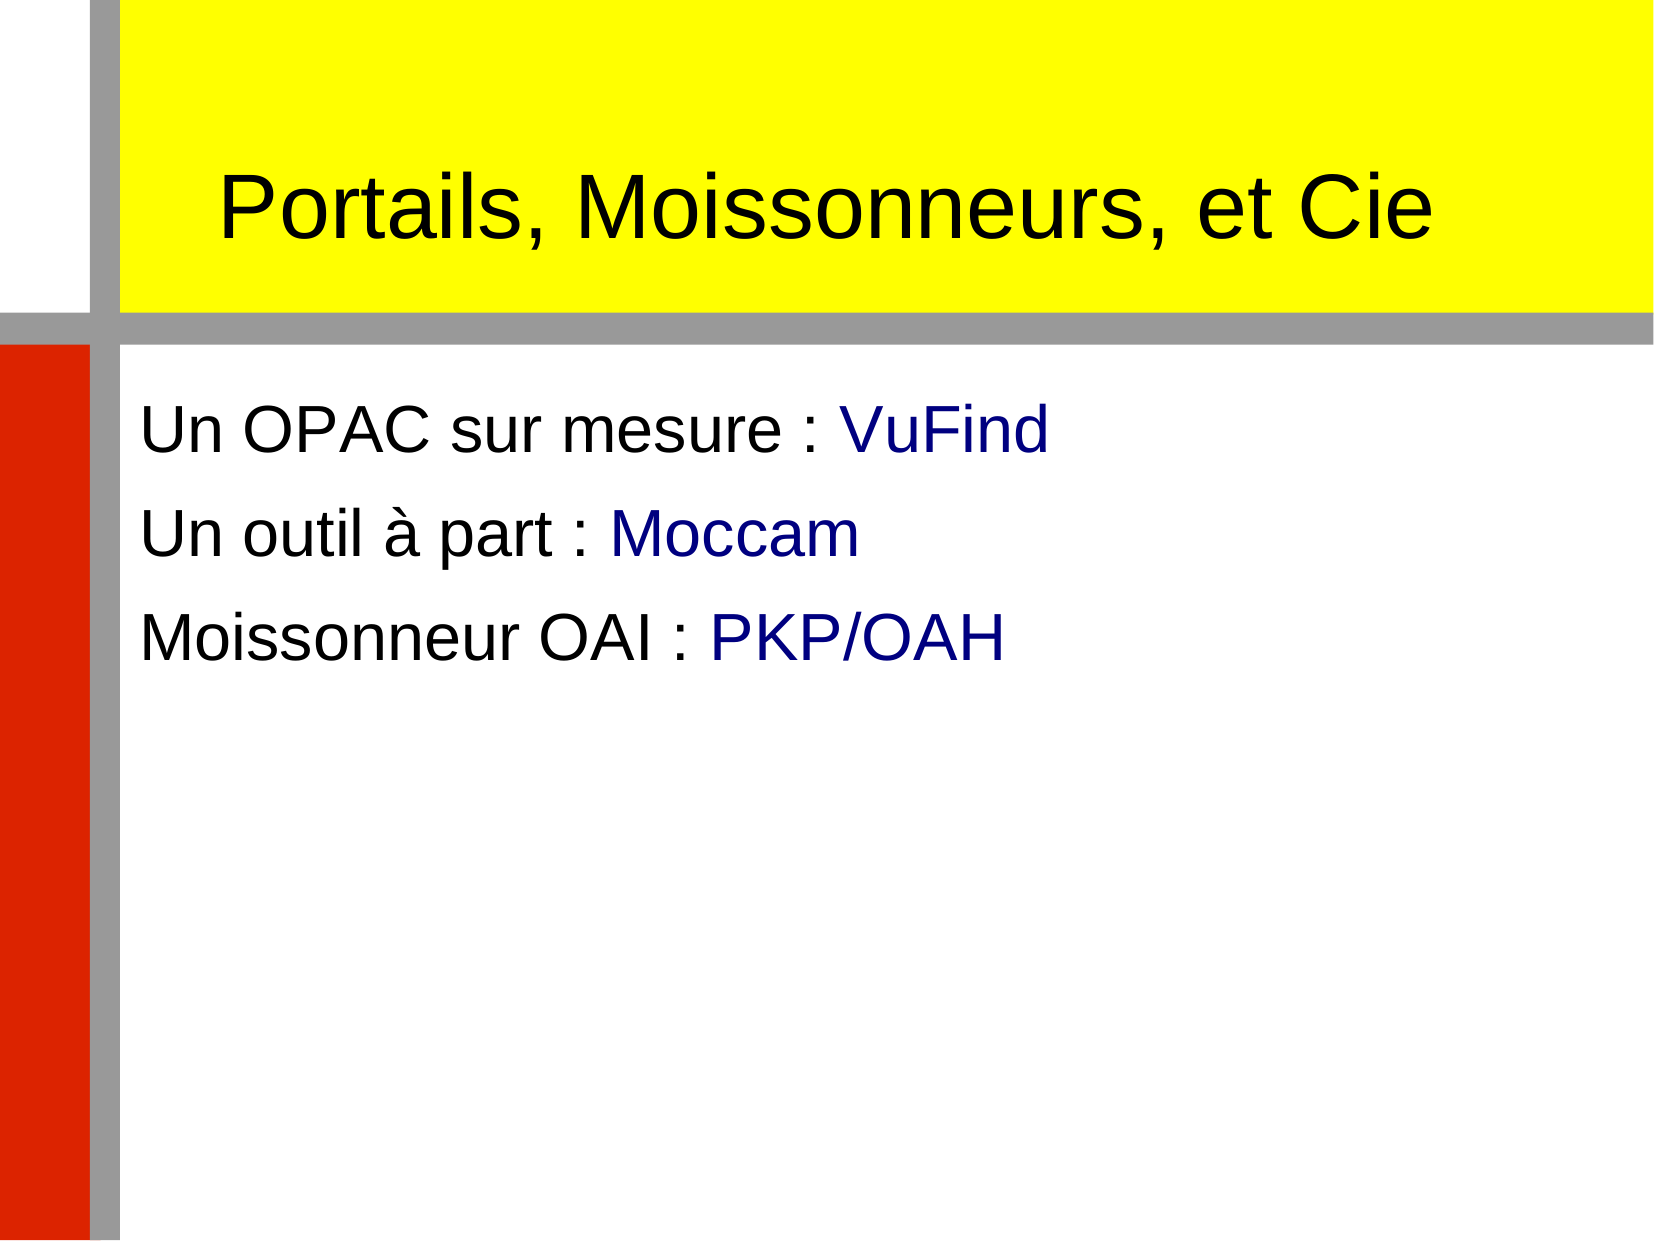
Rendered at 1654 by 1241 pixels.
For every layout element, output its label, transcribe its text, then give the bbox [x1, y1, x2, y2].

title Portails, Moissonneurs, et Cie [121, 102, 1534, 311]
list Un OPAC sur mesure : VuFind Un outil à part : Moccam Moissonneur OAI : PKP/OAH [121, 391, 1534, 1127]
